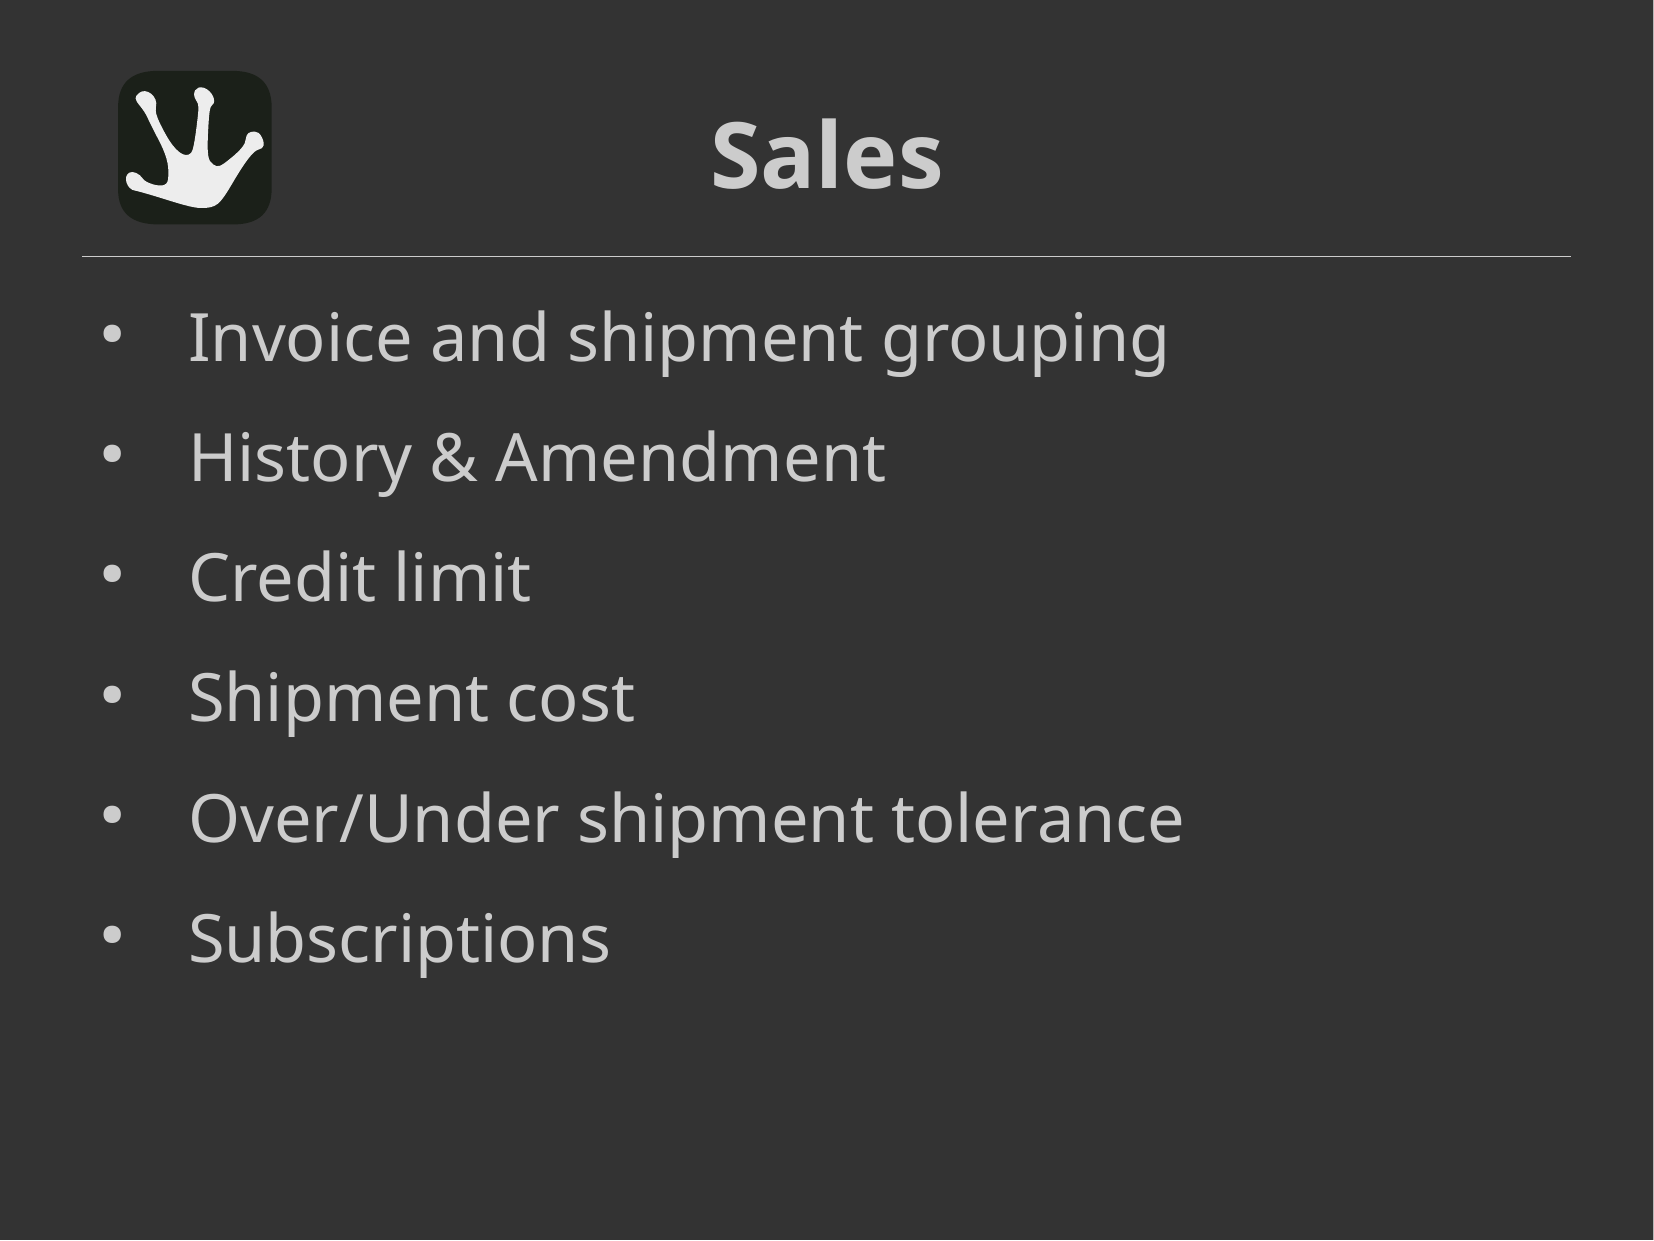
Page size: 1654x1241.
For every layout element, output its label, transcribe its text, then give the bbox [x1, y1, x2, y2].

picture [118, 70, 272, 225]
list Invoice and shipment grouping History & Amendment Credit limit Shipment cost Over/Under shipment tolerance Subscriptions [82, 290, 1571, 1111]
title Sales [82, 49, 1571, 257]
